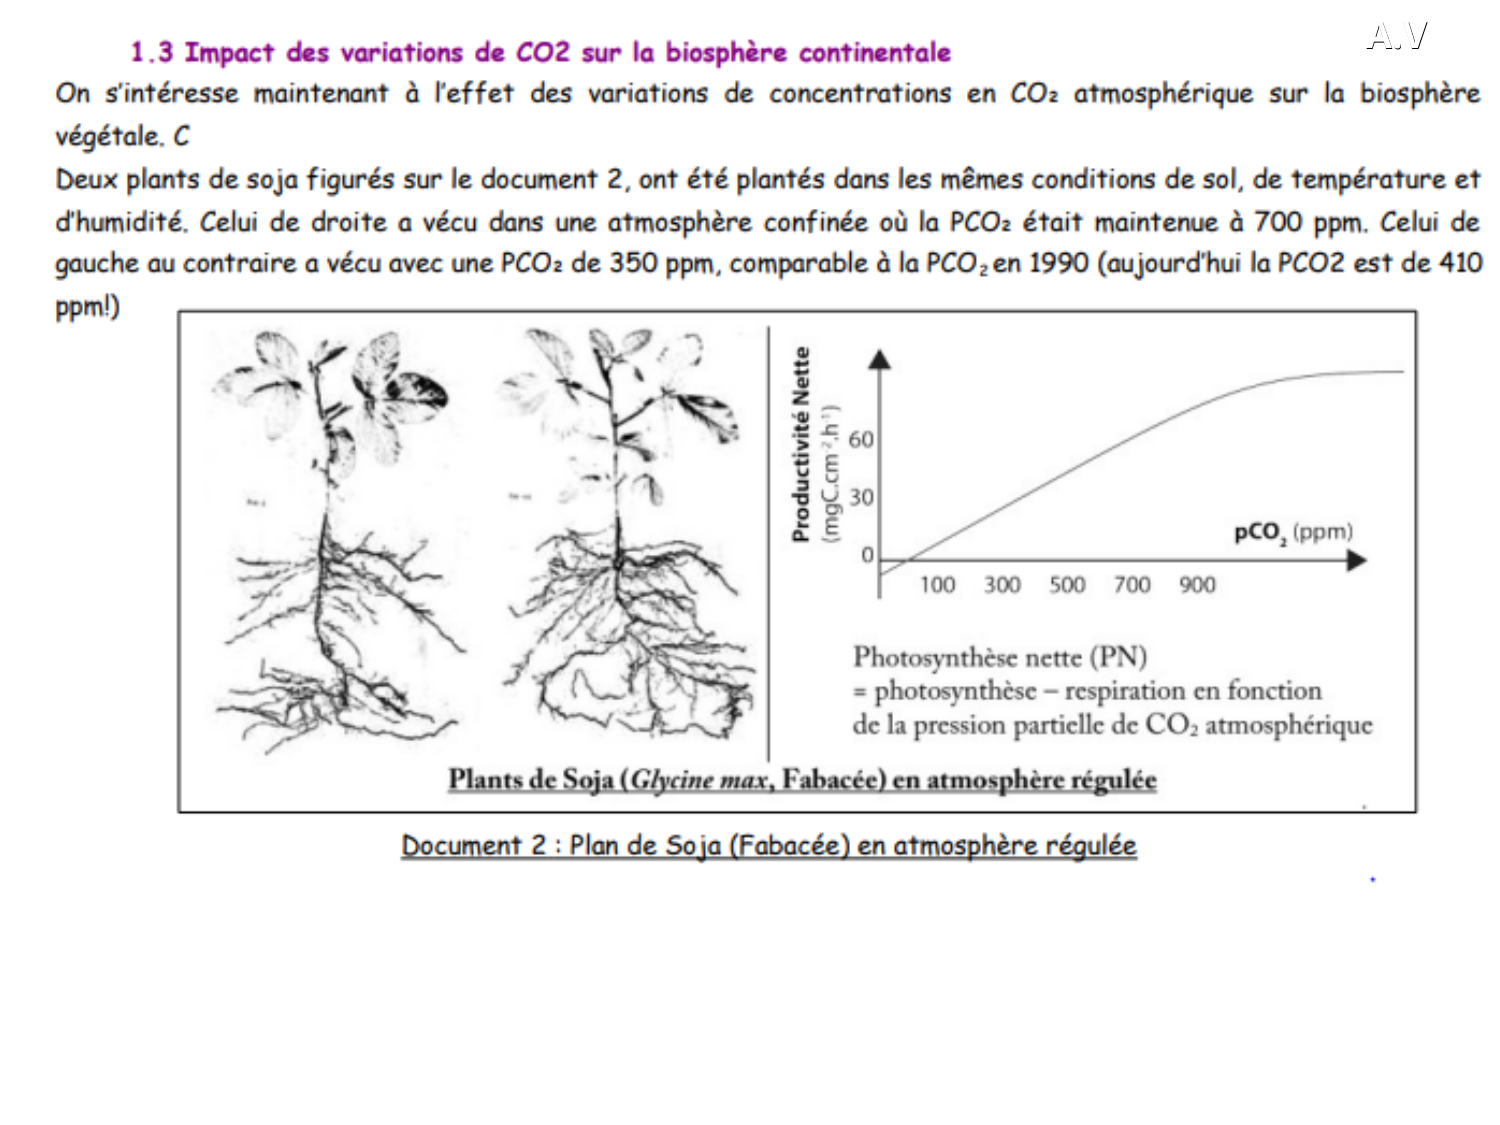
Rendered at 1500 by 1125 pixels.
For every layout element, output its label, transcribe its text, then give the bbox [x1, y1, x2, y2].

picture [25, 21, 1500, 885]
text_box A.V [1351, 3, 1476, 65]
